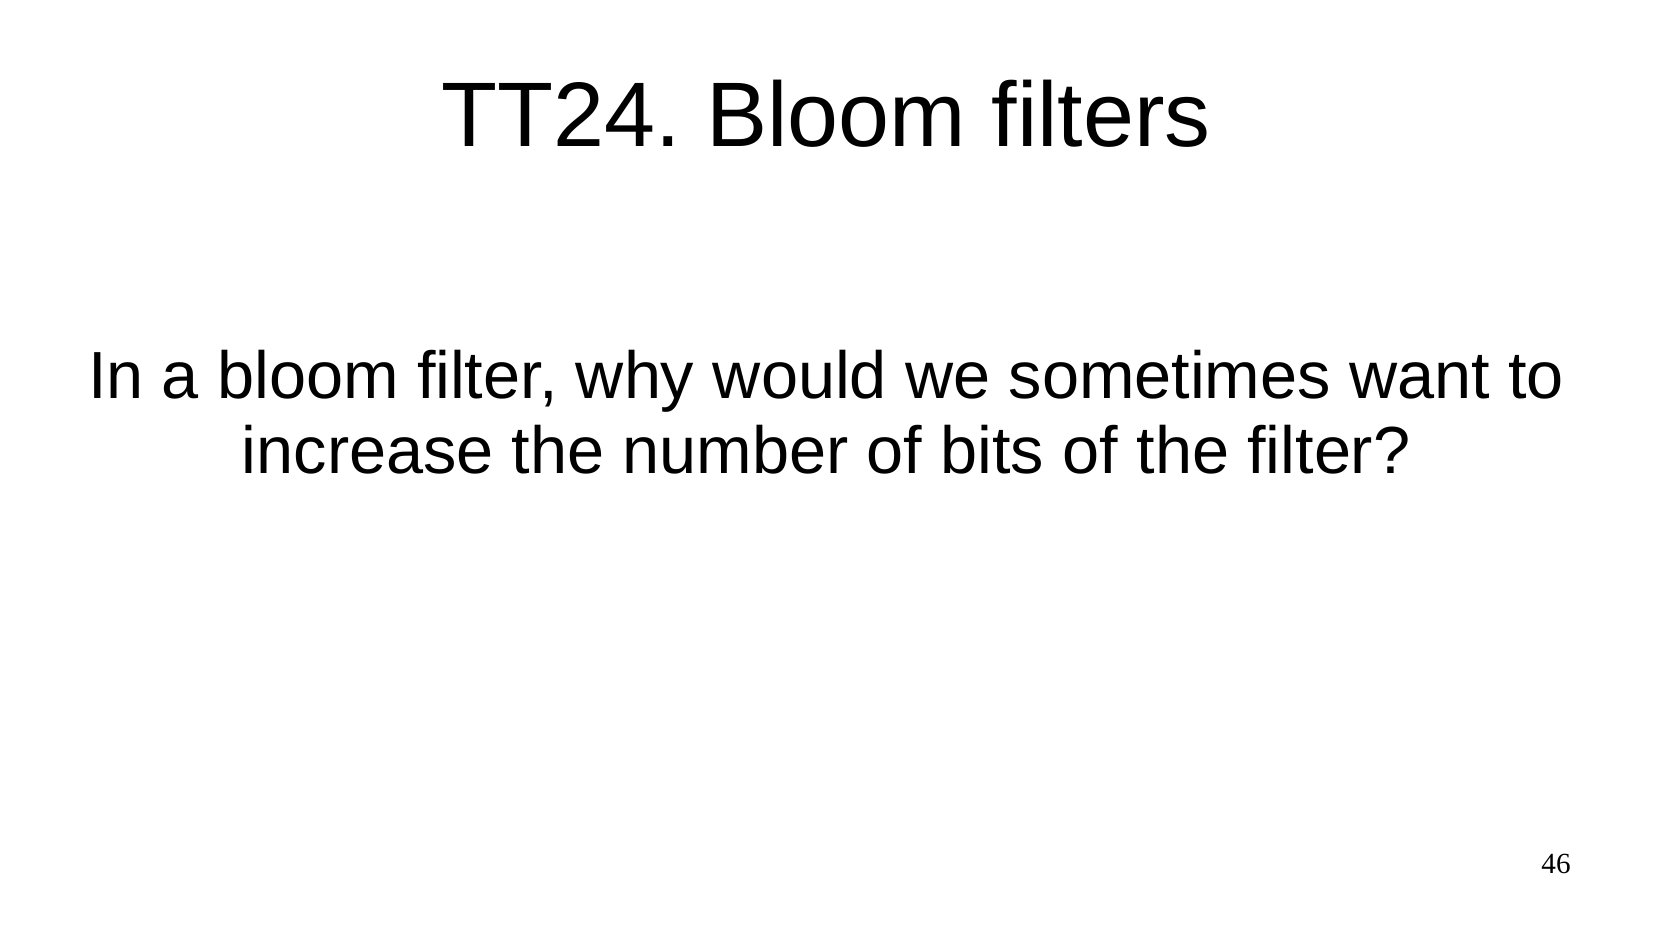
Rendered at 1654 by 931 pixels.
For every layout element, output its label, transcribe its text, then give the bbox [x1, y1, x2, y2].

title TT24. Bloom filters [82, 37, 1571, 193]
subtitle In a bloom filter, why would we sometimes want to increase the number of bits of the filter? [82, 217, 1571, 758]
